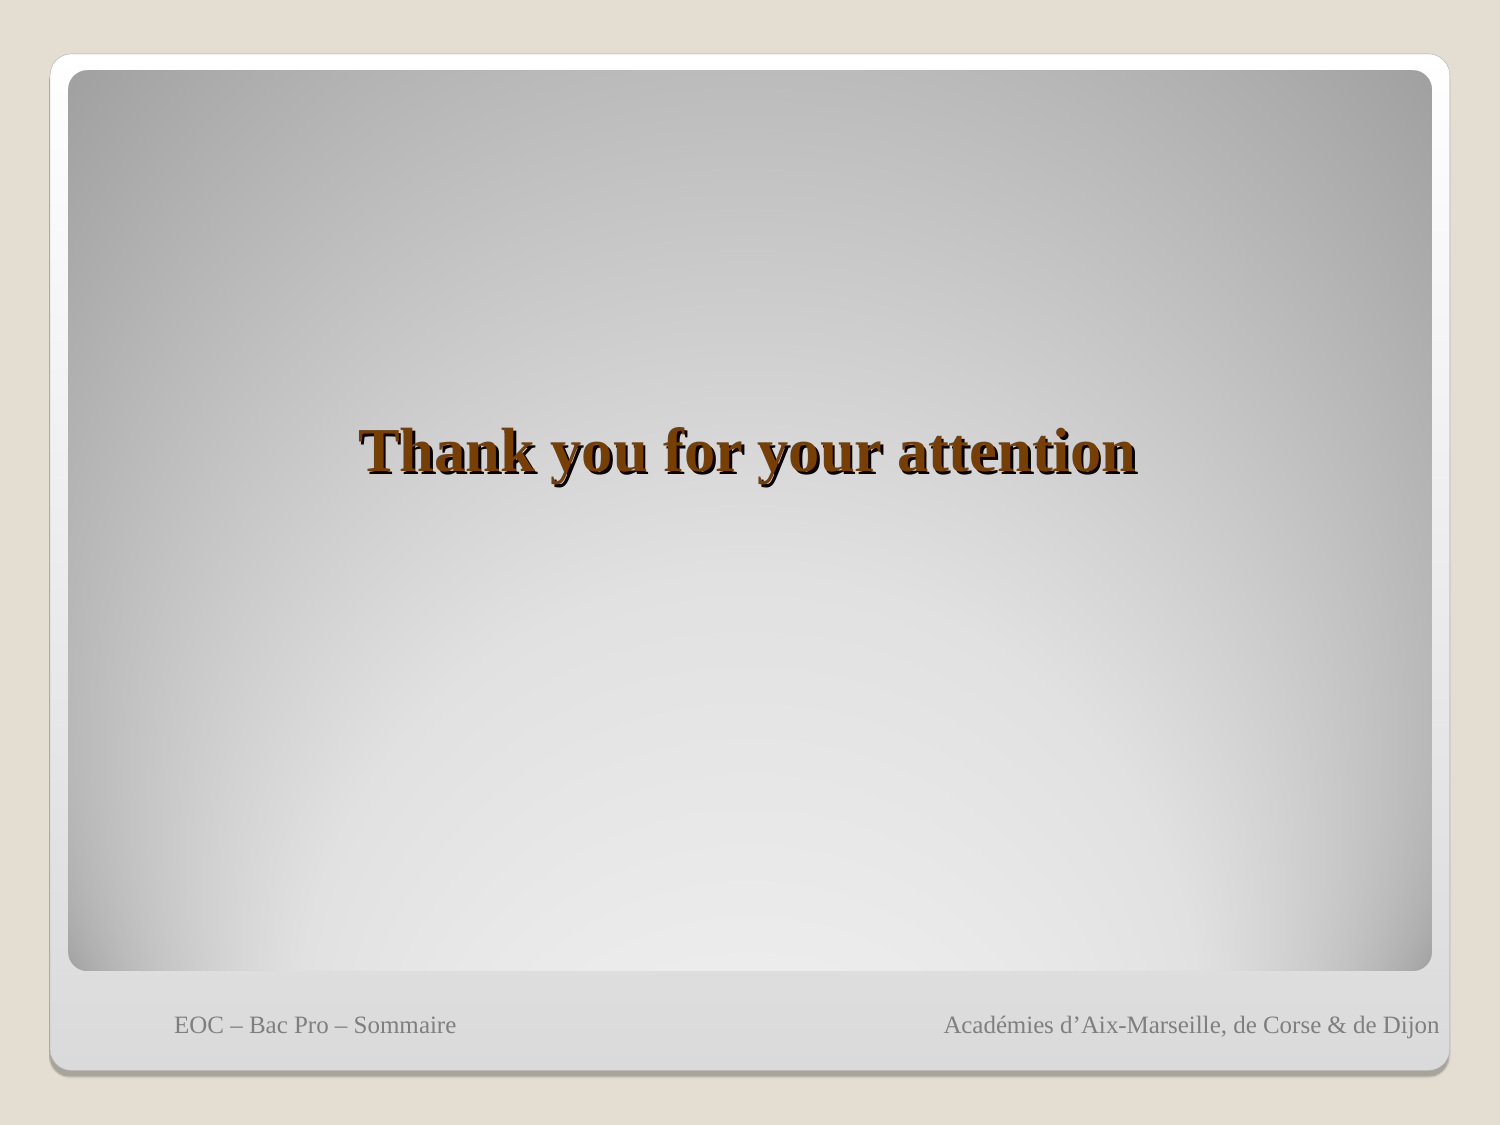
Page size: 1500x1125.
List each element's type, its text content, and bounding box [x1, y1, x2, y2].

text_box Académies d’Aix-Marseille, de Corse & de Dijon [759, 1000, 1456, 1071]
text_box EOC – Bac Pro – Sommaire [159, 1000, 759, 1071]
picture [67, 69, 1433, 972]
title Thank you for your attention [166, 371, 1329, 492]
